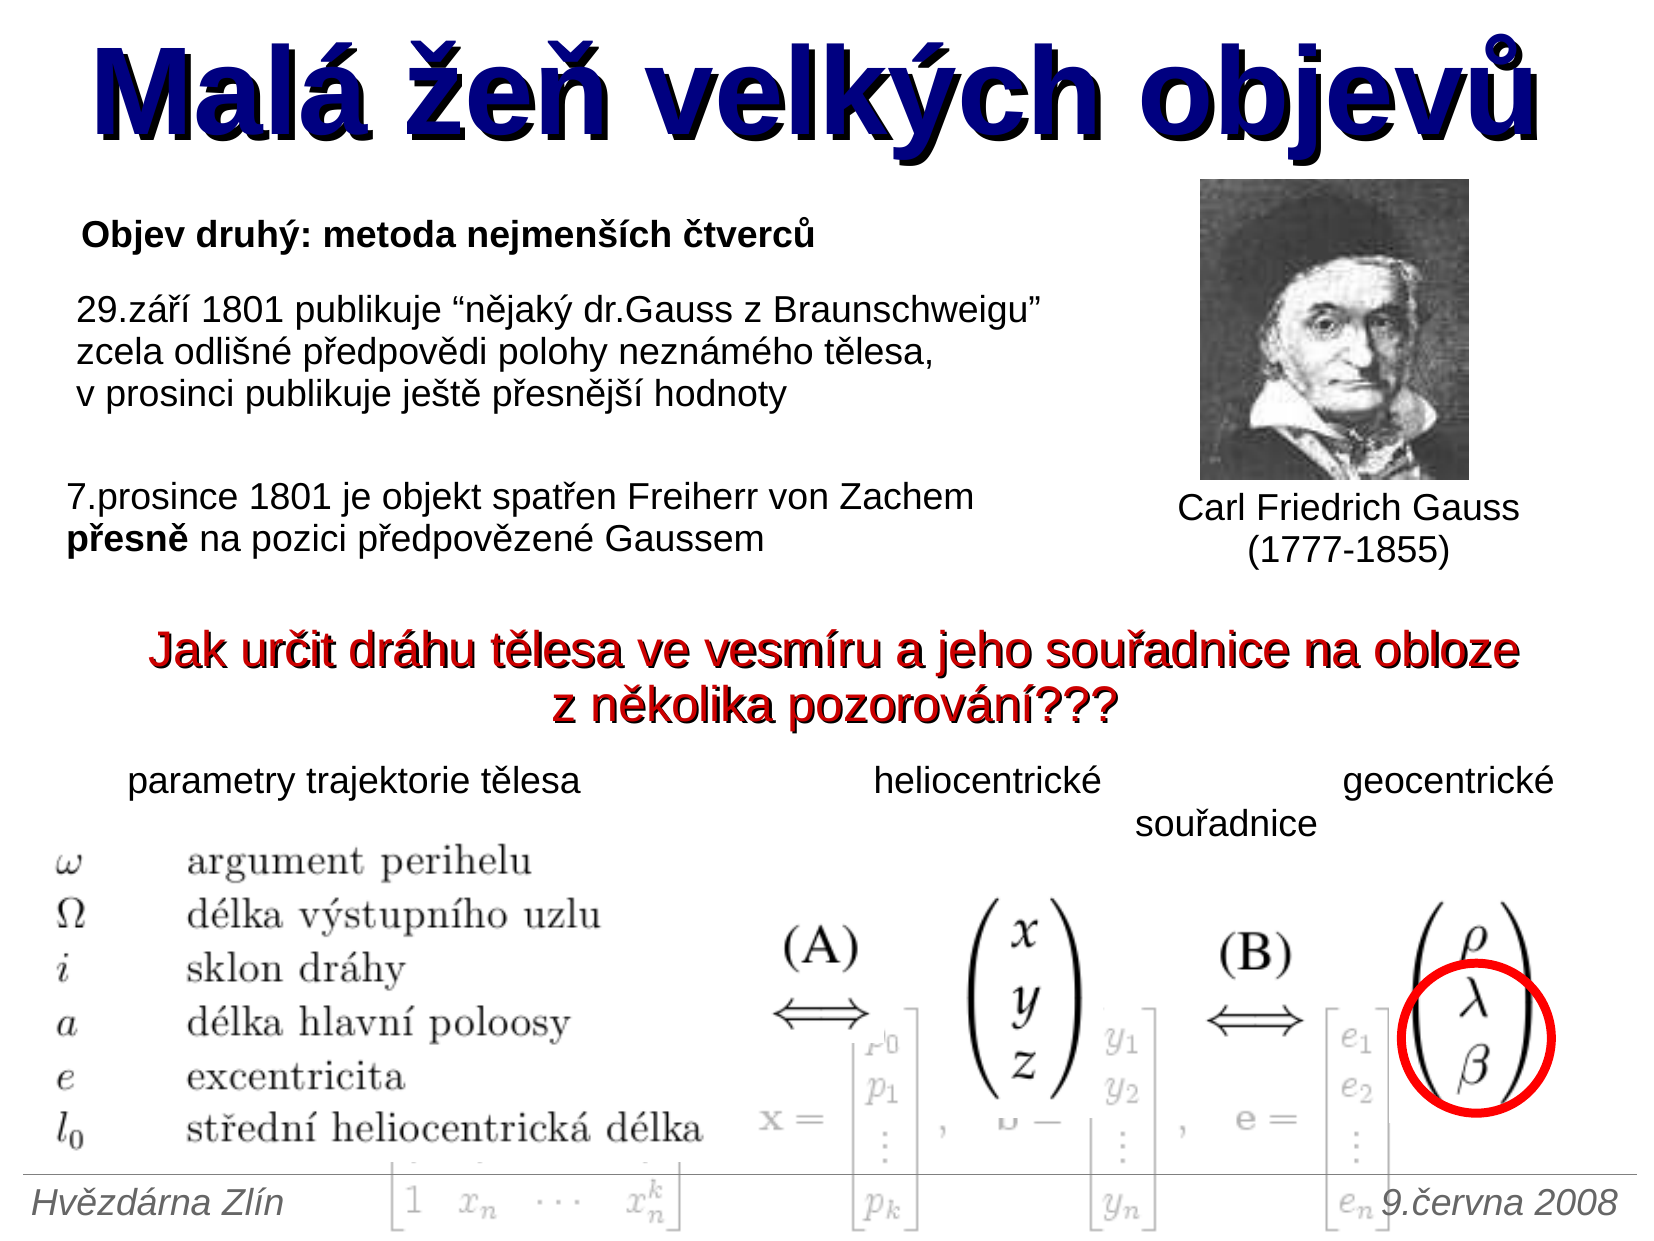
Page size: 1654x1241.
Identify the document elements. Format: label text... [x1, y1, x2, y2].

text_box Objev druhý: metoda nejmenších čtverců [66, 205, 832, 263]
text_box parametry trajektorie tělesa heliocentrické geocentrické souřadnice [112, 752, 1573, 852]
text_box Jak určit dráhu tělesa ve vesmíru a jeho souřadnice na obloze z několika pozorování??? [133, 613, 1538, 740]
text_box 7.prosince 1801 je objekt spatřen Freiherr von Zachem přesně na pozici předpovězené Gaussem [51, 468, 1002, 567]
picture [1200, 179, 1469, 479]
text_box Carl Friedrich Gauss (1777-1855) [1162, 479, 1536, 579]
picture [7, 835, 1654, 1241]
text_box 29.září 1801 publikuje “nějaký dr.Gauss z Braunschweigu” zcela odlišné předpovědi polohy neznámého tělesa, v prosinci publikuje ještě přesnější hodnoty [61, 280, 1069, 422]
text_box Malá žeň velkých objevů [75, 13, 1558, 169]
text_box Hvězdárna Zlín 9.června 2008 [16, 1174, 1633, 1232]
